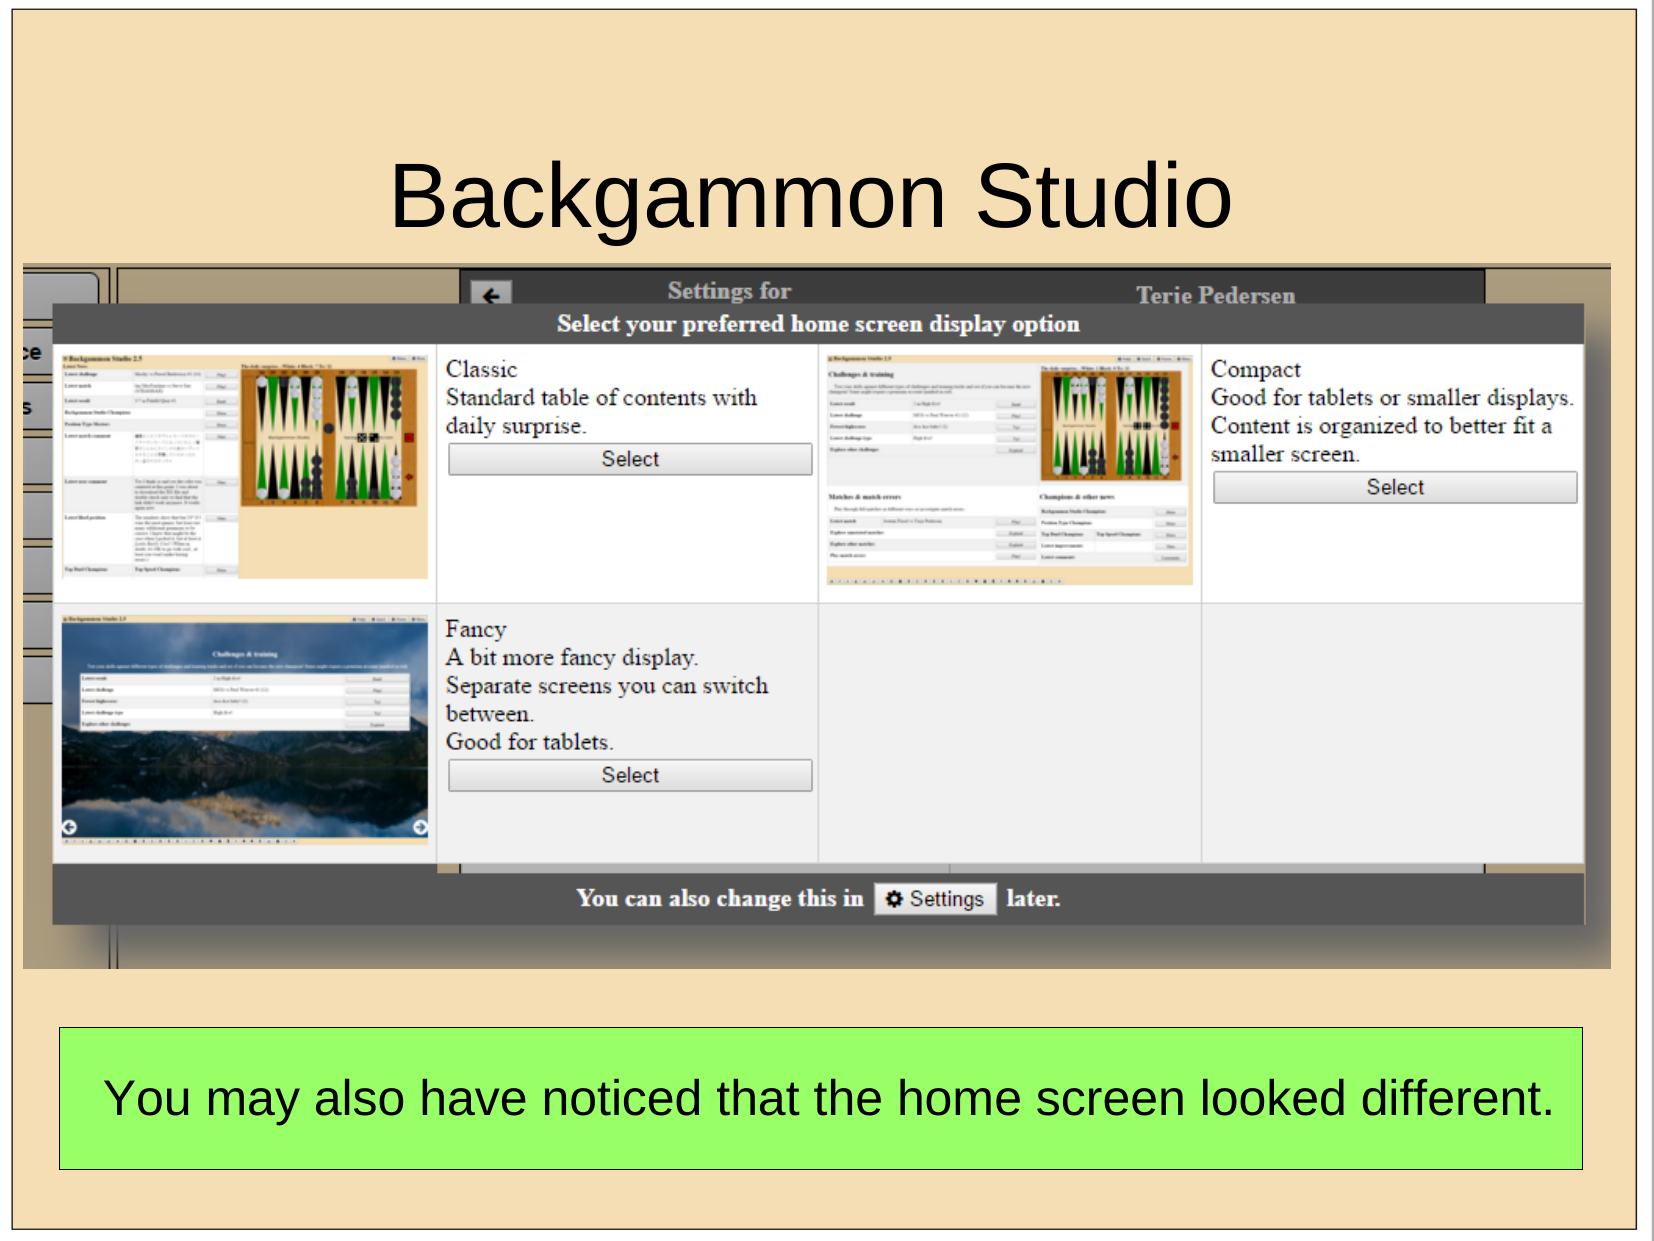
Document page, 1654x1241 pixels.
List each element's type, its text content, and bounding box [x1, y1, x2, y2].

text_box You may also have noticed that the home screen looked different. [59, 1027, 1583, 1170]
title Backgammon Studio [118, 112, 1506, 263]
picture [0, 0, 1654, 1241]
